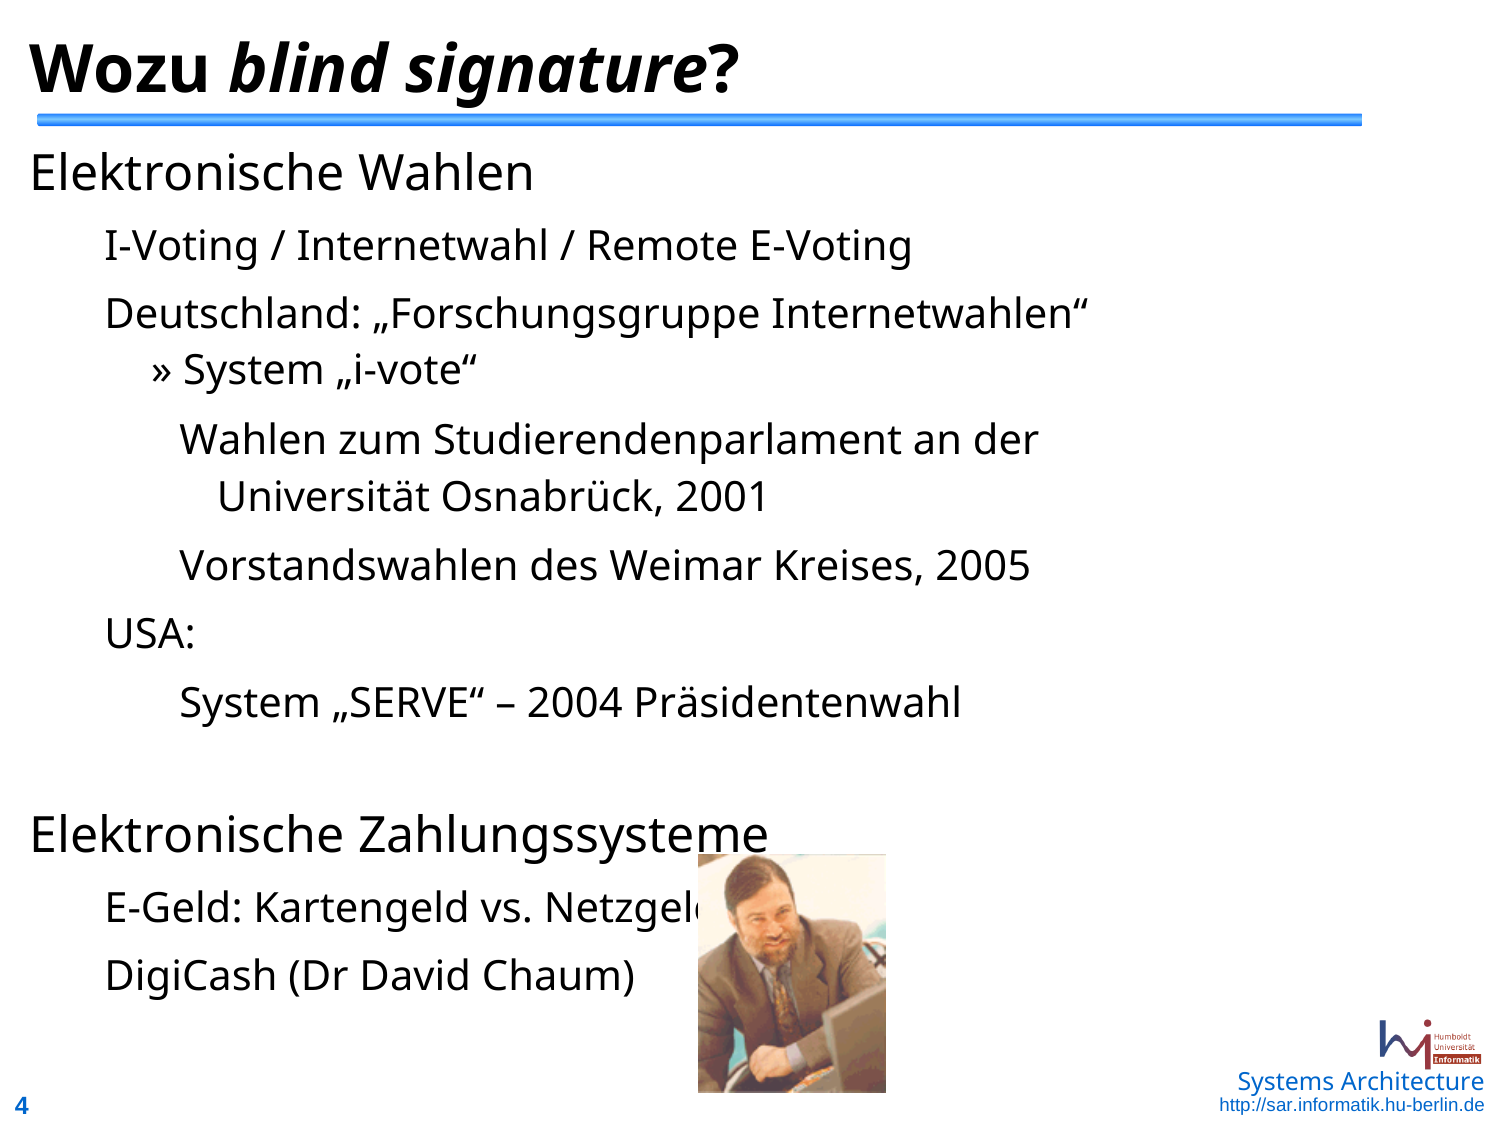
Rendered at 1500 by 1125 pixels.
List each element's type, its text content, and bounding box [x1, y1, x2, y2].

title Wozu blind signature? [29, 26, 1500, 108]
list Elektronische Wahlen I-Voting / Internetwahl / Remote E-Voting Deutschland: „Forschungsgruppe Internetwahlen“ » System „i-vote“ Wahlen zum Studierendenparlament an der Universität Osnabrück, 2001 Vorstandswahlen des Weimar Kreises, 2005 USA: System „SERVE“ – 2004 Präsidentenwahl Elektronische Zahlungssysteme E-Geld: Kartengeld vs. Netzgeld DigiCash (Dr David Chaum) [29, 137, 1093, 975]
picture [1376, 1016, 1483, 1071]
picture [698, 854, 886, 1093]
